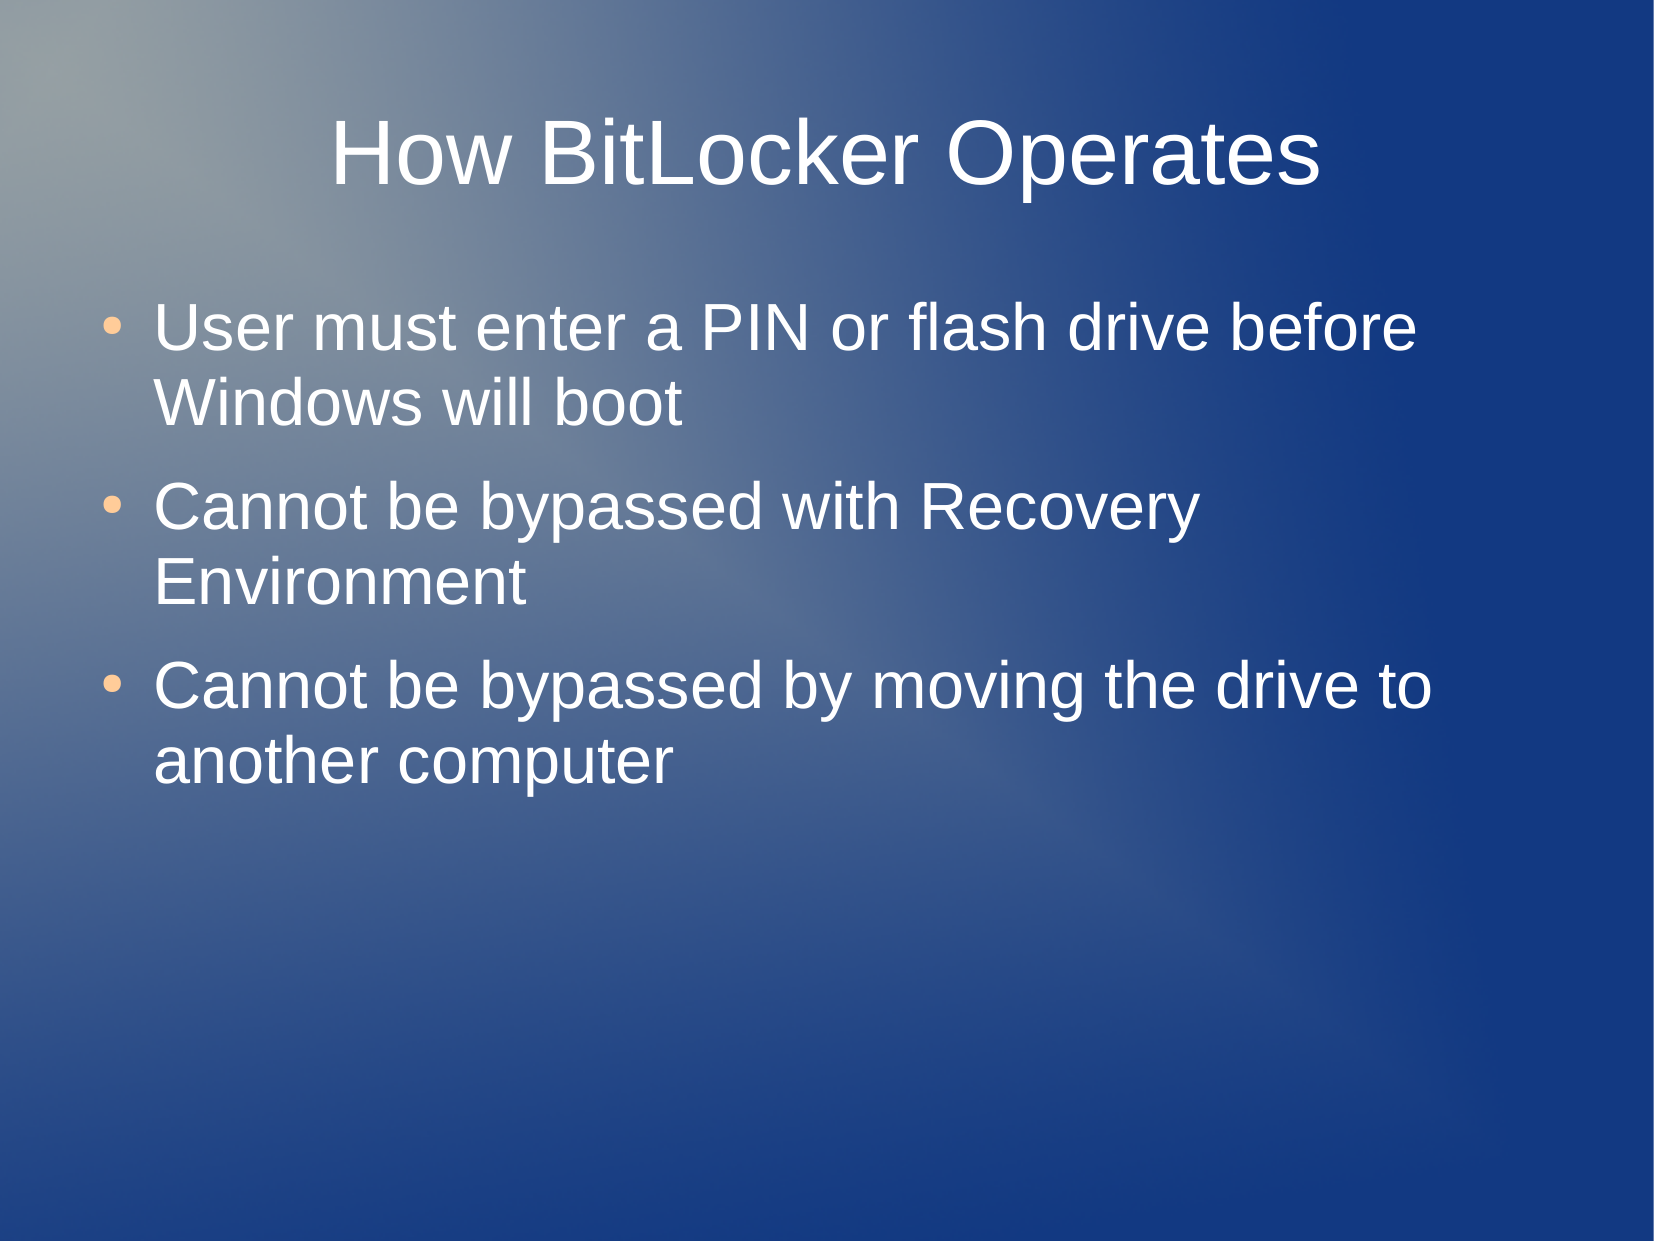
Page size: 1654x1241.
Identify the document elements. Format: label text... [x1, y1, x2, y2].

picture [0, 0, 1654, 1241]
list User must enter a PIN or flash drive before Windows will boot Cannot be bypassed with Recovery Environment Cannot be bypassed by moving the drive to another computer [82, 290, 1571, 1109]
title How BitLocker Operates [82, 49, 1571, 257]
